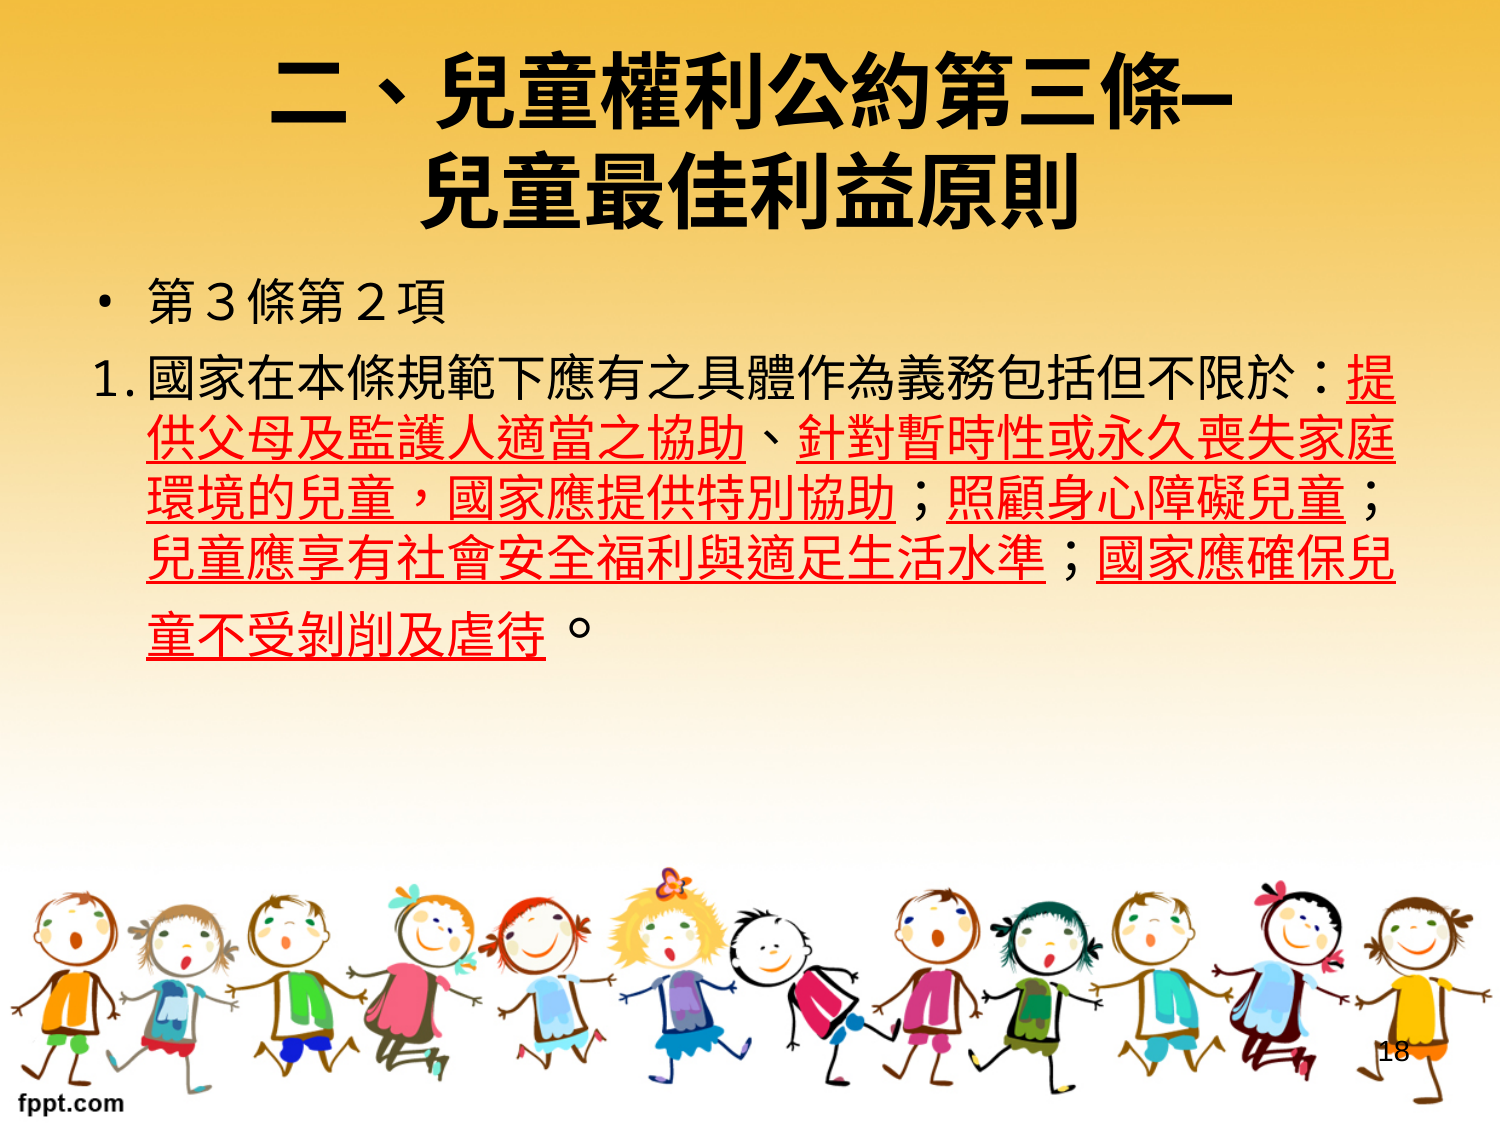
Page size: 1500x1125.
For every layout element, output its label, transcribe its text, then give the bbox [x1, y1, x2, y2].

list 第３條第２項 國家在本條規範下應有之具體作為義務包括但不限於：提供父母及監護人適當之協助、針對暫時性或永久喪失家庭環境的兒童，國家應提供特別協助；照顧身心障礙兒童；兒童應享有社會安全福利與適足生活水準；國家應確保兒童不受剝削及虐待。 [75, 262, 1426, 1005]
picture [0, 0, 1500, 1125]
title 二、兒童權利公約第三條— 兒童最佳利益原則 [75, 45, 1426, 233]
text_box <編號> [1074, 1024, 1426, 1103]
